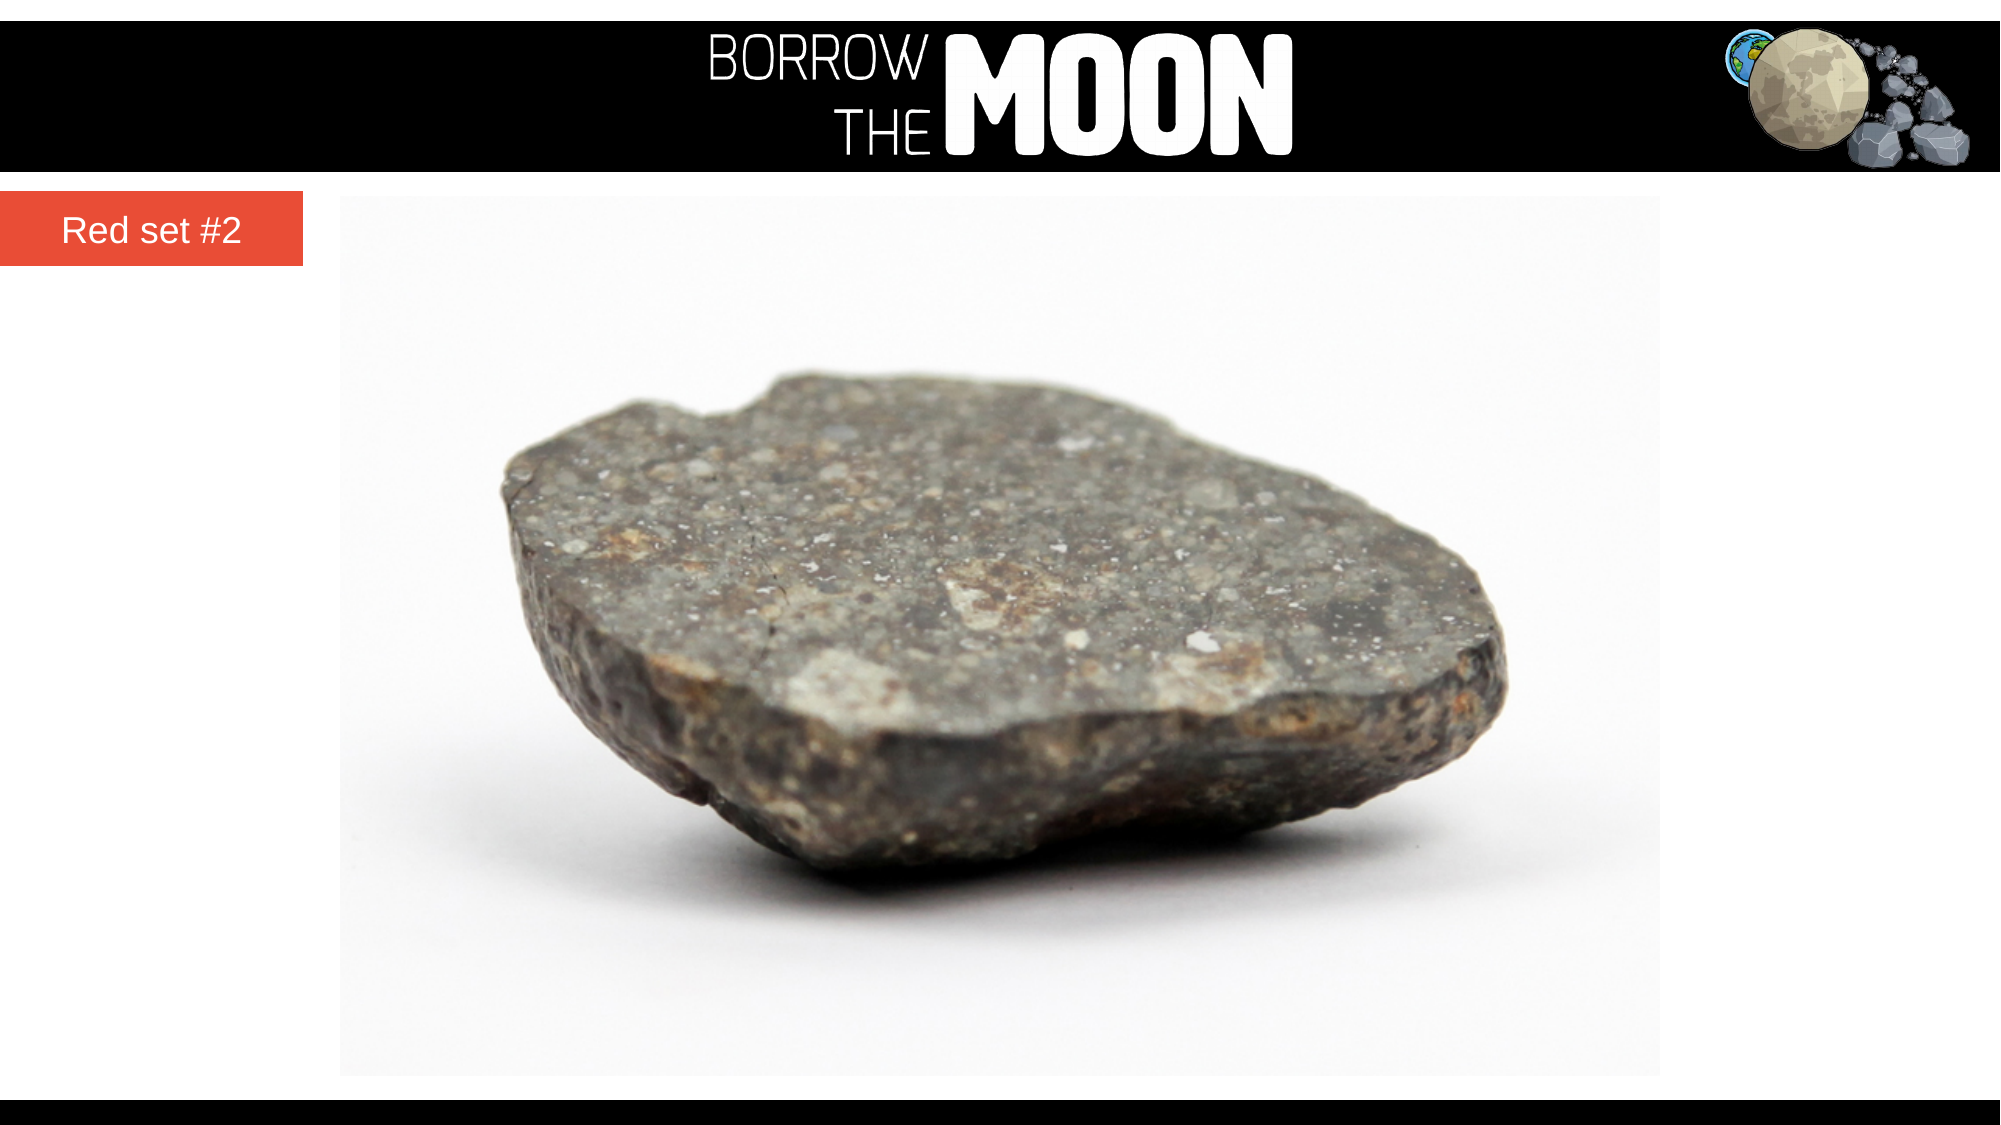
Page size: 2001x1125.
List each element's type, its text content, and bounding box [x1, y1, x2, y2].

text_box Red set #2 [0, 191, 303, 266]
picture [340, 196, 1660, 1076]
